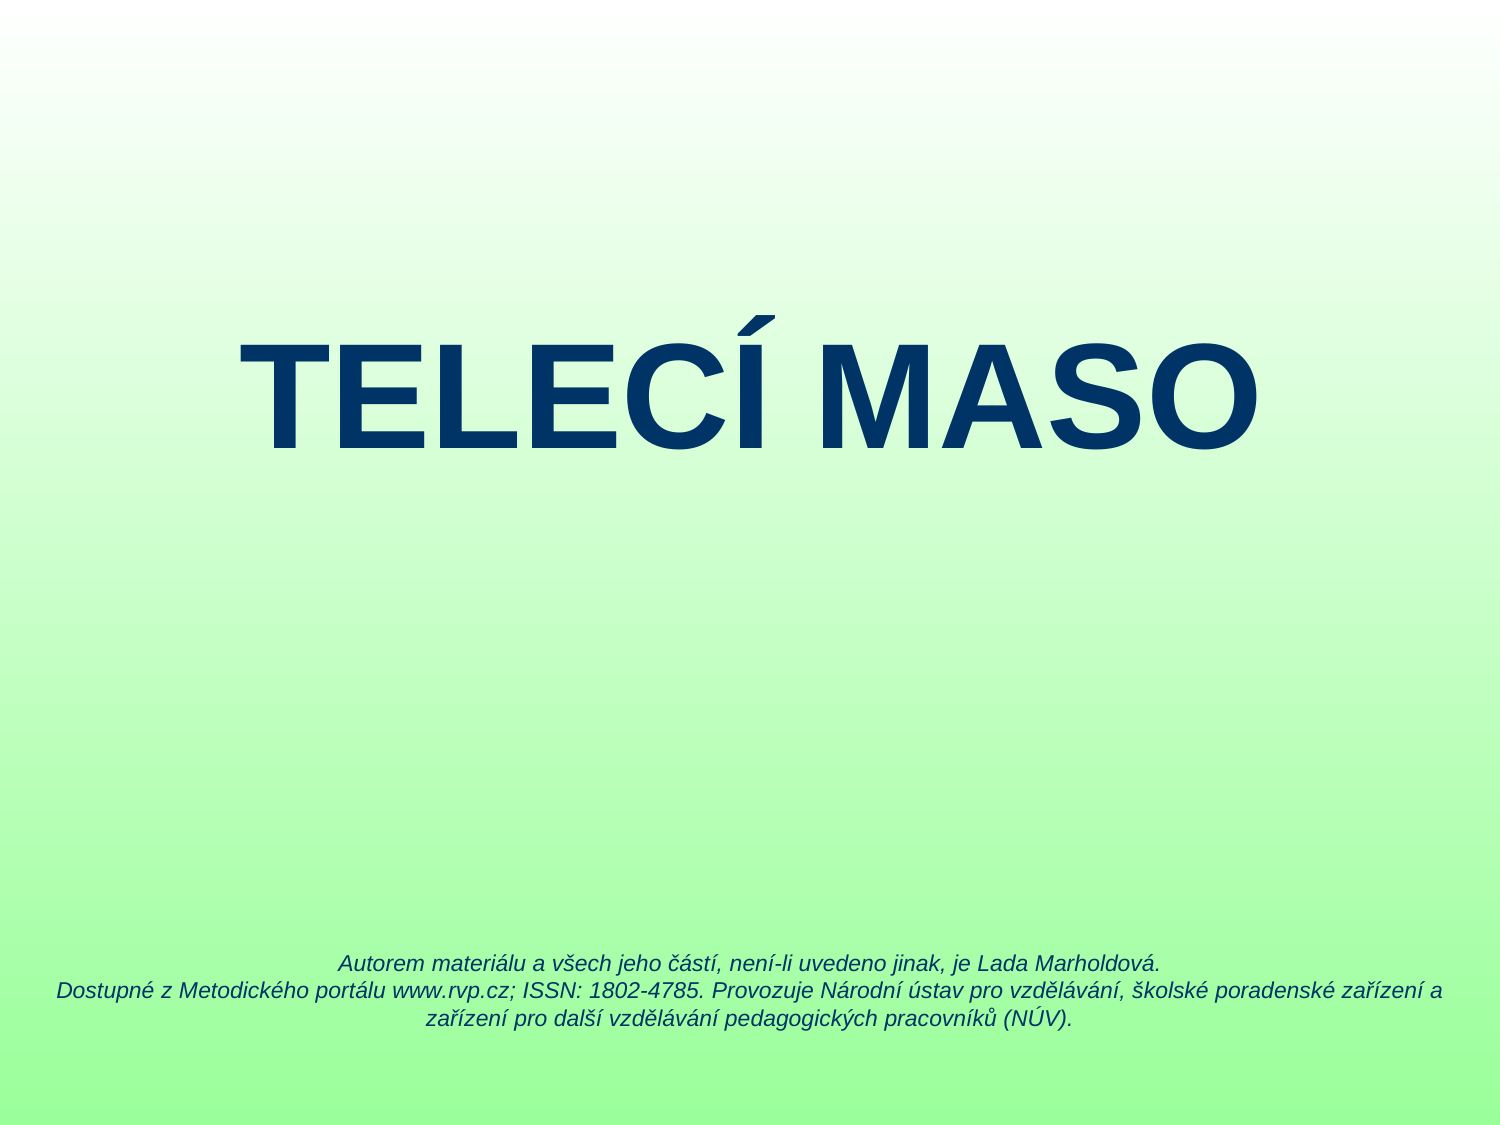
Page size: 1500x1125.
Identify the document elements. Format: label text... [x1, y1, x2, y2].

text_box Autorem materiálu a všech jeho částí, není-li uvedeno jinak, je Lada Marholdová. Dostupné z Metodického portálu www.rvp.cz; ISSN: 1802-4785. Provozuje Národní ústav pro vzdělávání, školské poradenské zařízení a zařízení pro další vzdělávání pedagogických pracovníků (NÚV). [41, 940, 1459, 1039]
title TELECÍ MASO [122, 289, 1382, 511]
